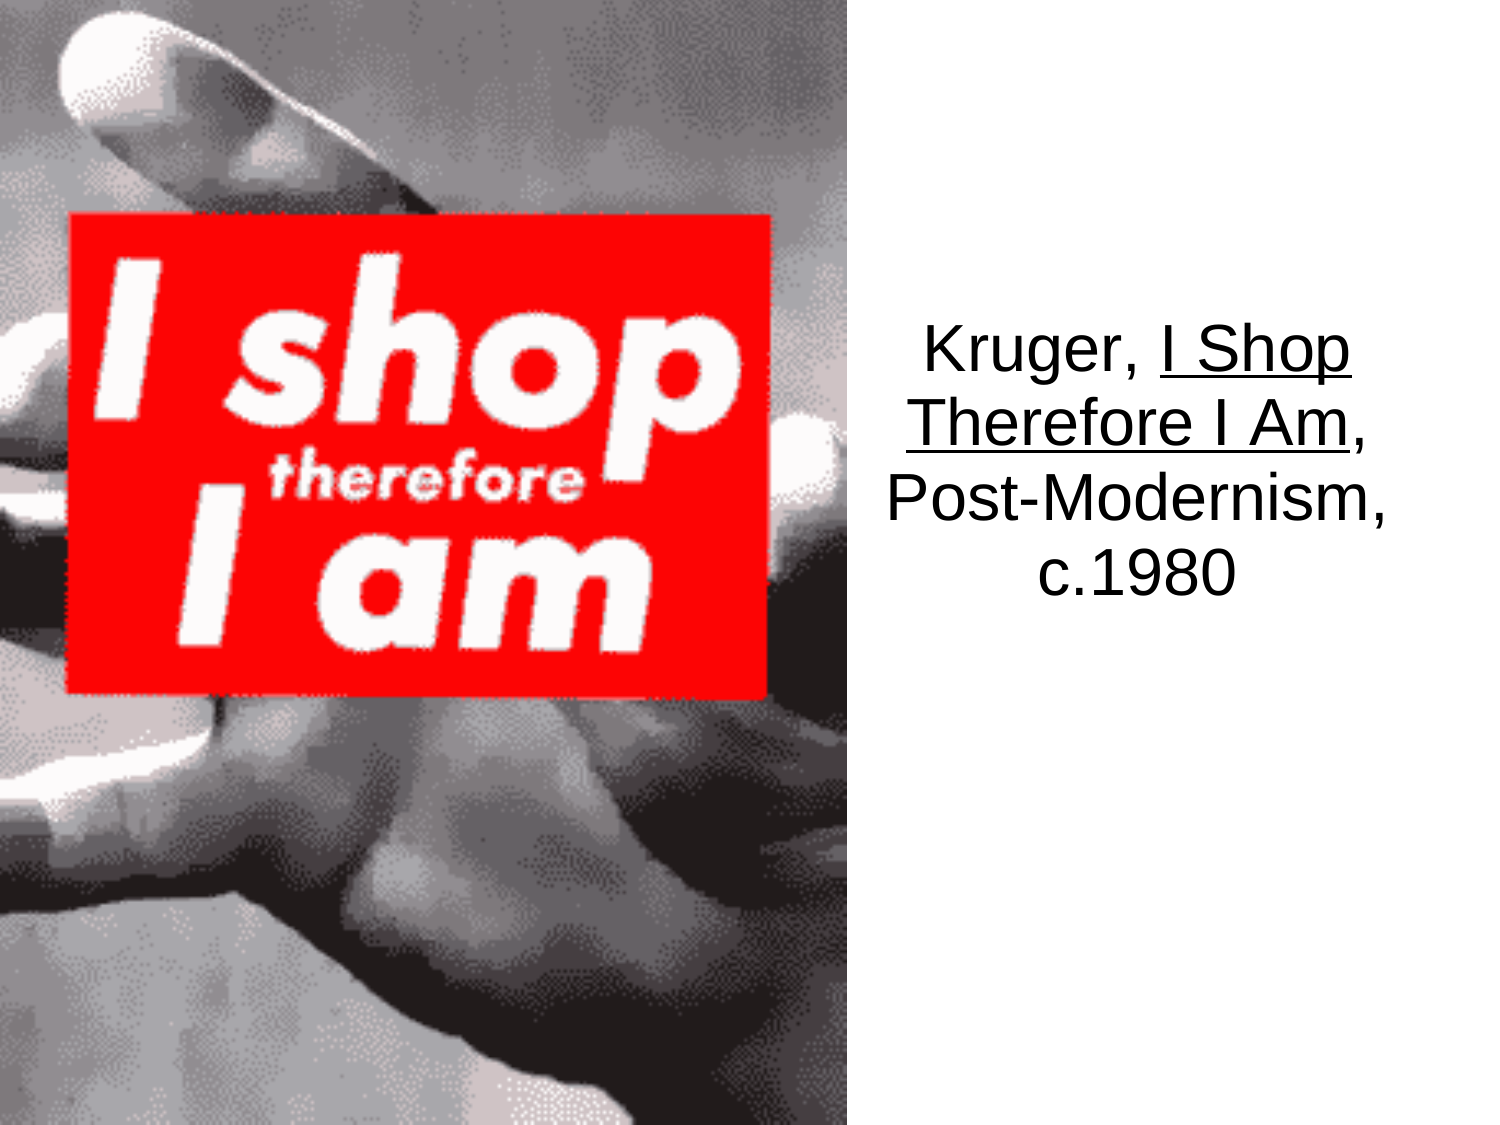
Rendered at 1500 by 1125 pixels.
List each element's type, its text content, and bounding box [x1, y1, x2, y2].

picture [0, 0, 847, 1125]
title Kruger, I Shop Therefore I Am, Post-Modernism, c.1980 [849, 45, 1425, 876]
